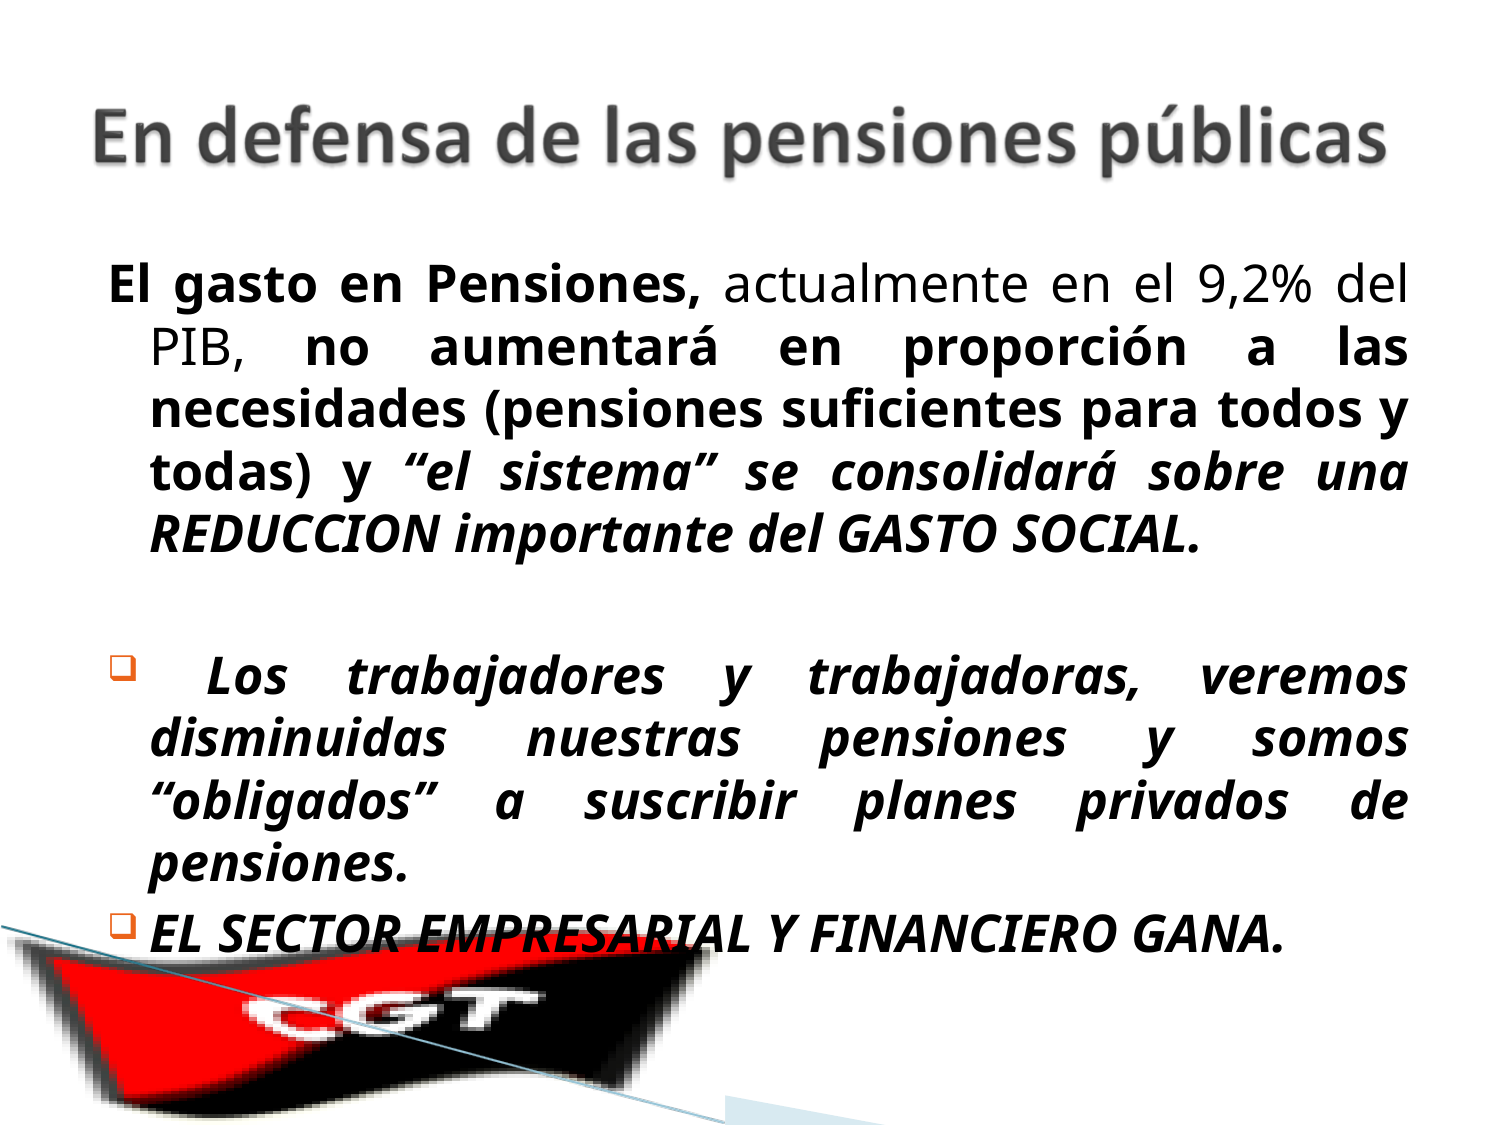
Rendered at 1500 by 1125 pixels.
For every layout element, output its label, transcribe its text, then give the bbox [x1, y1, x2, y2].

text_box El gasto en Pensiones, actualmente en el 9,2% del PIB, no aumentará en proporción a las necesidades (pensiones suficientes para todos y todas) y “el sistema” se consolidará sobre una REDUCCION importante del GASTO SOCIAL. Los trabajadores y trabajadoras, veremos disminuidas nuestras pensiones y somos “obligados” a suscribir planes privados de pensiones. EL SECTOR EMPRESARIAL Y FINANCIERO GANA. [75, 242, 1426, 971]
picture [0, 924, 726, 1125]
picture [32, 43, 1446, 235]
